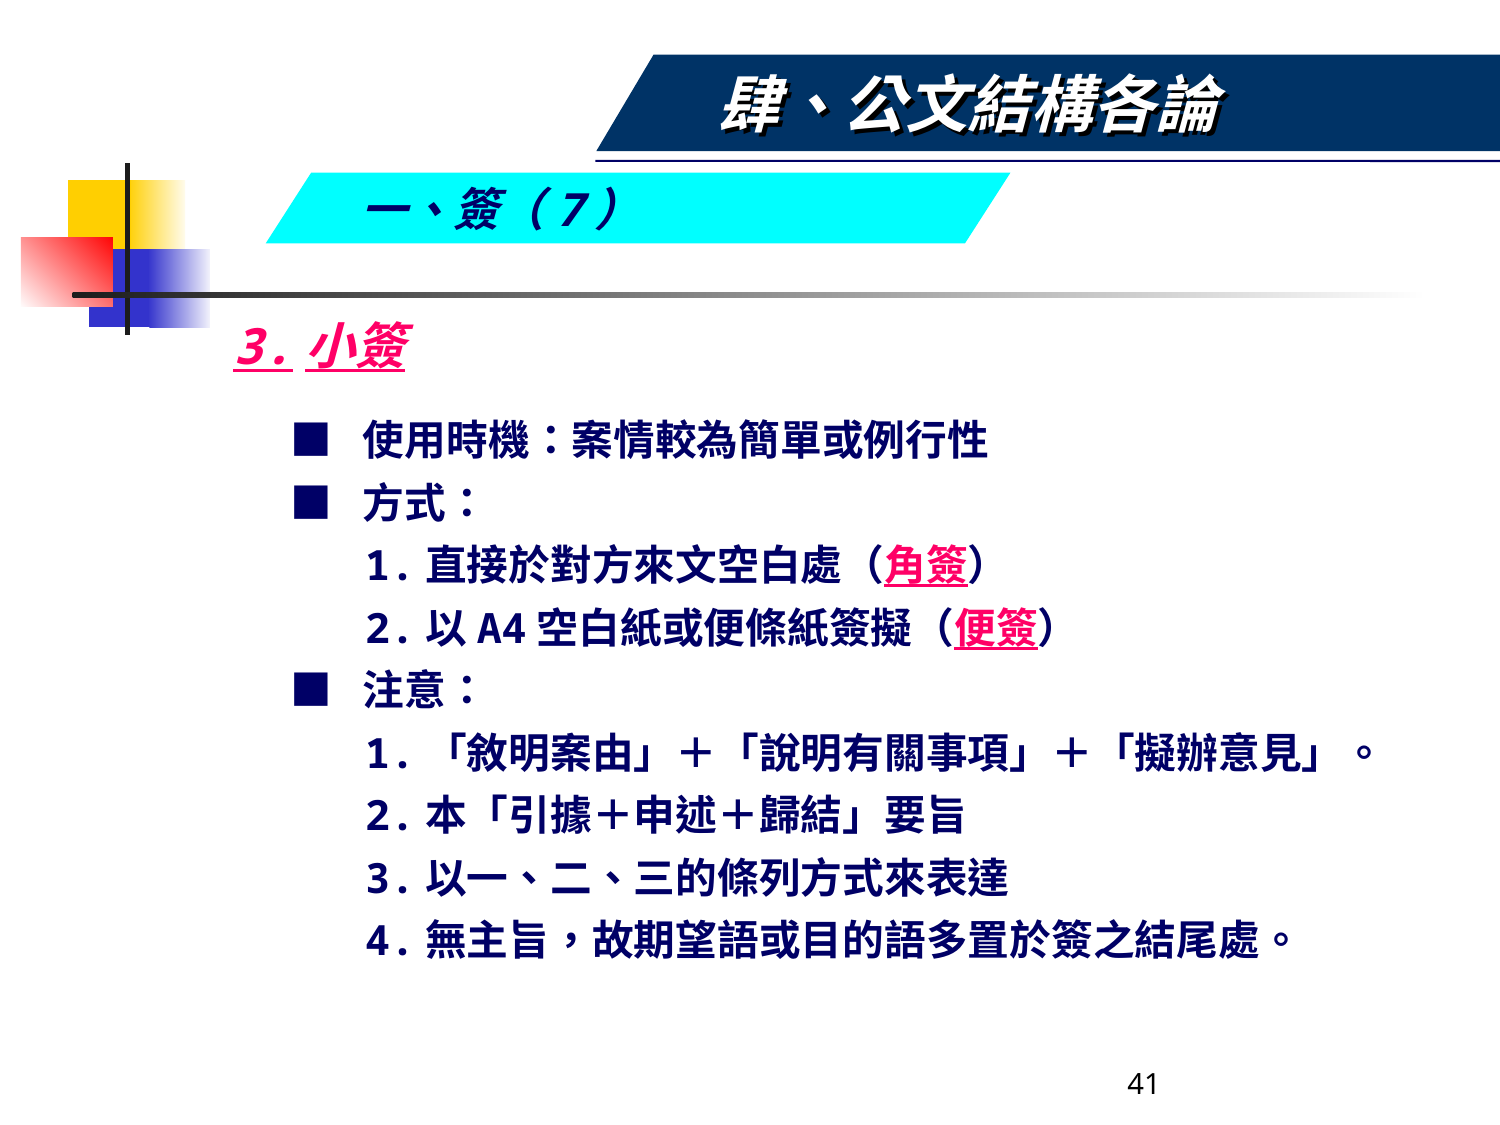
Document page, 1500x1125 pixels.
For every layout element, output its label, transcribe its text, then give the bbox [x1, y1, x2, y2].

text_box ■ 使用時機：案情較為簡單或例行性 ■ 方式： 1.直接於對方來文空白處（角簽） 2.以A4空白紙或便條紙簽擬（便簽） ■ 注意： 1.「敘明案由」＋「說明有關事項」＋「擬辦意見」。 2.本「引據＋申述＋歸結」要旨 3.以一、二、三的條列方式來表達 4.無主旨，故期望語或目的語多置於簽之結尾處。 [275, 394, 1373, 972]
text_box 肆、公文結構各論 [596, 54, 1500, 152]
text_box 一、簽（7） [265, 172, 1011, 244]
text_box [1112, 1037, 1426, 1113]
text_box 3.小簽 [218, 307, 533, 382]
